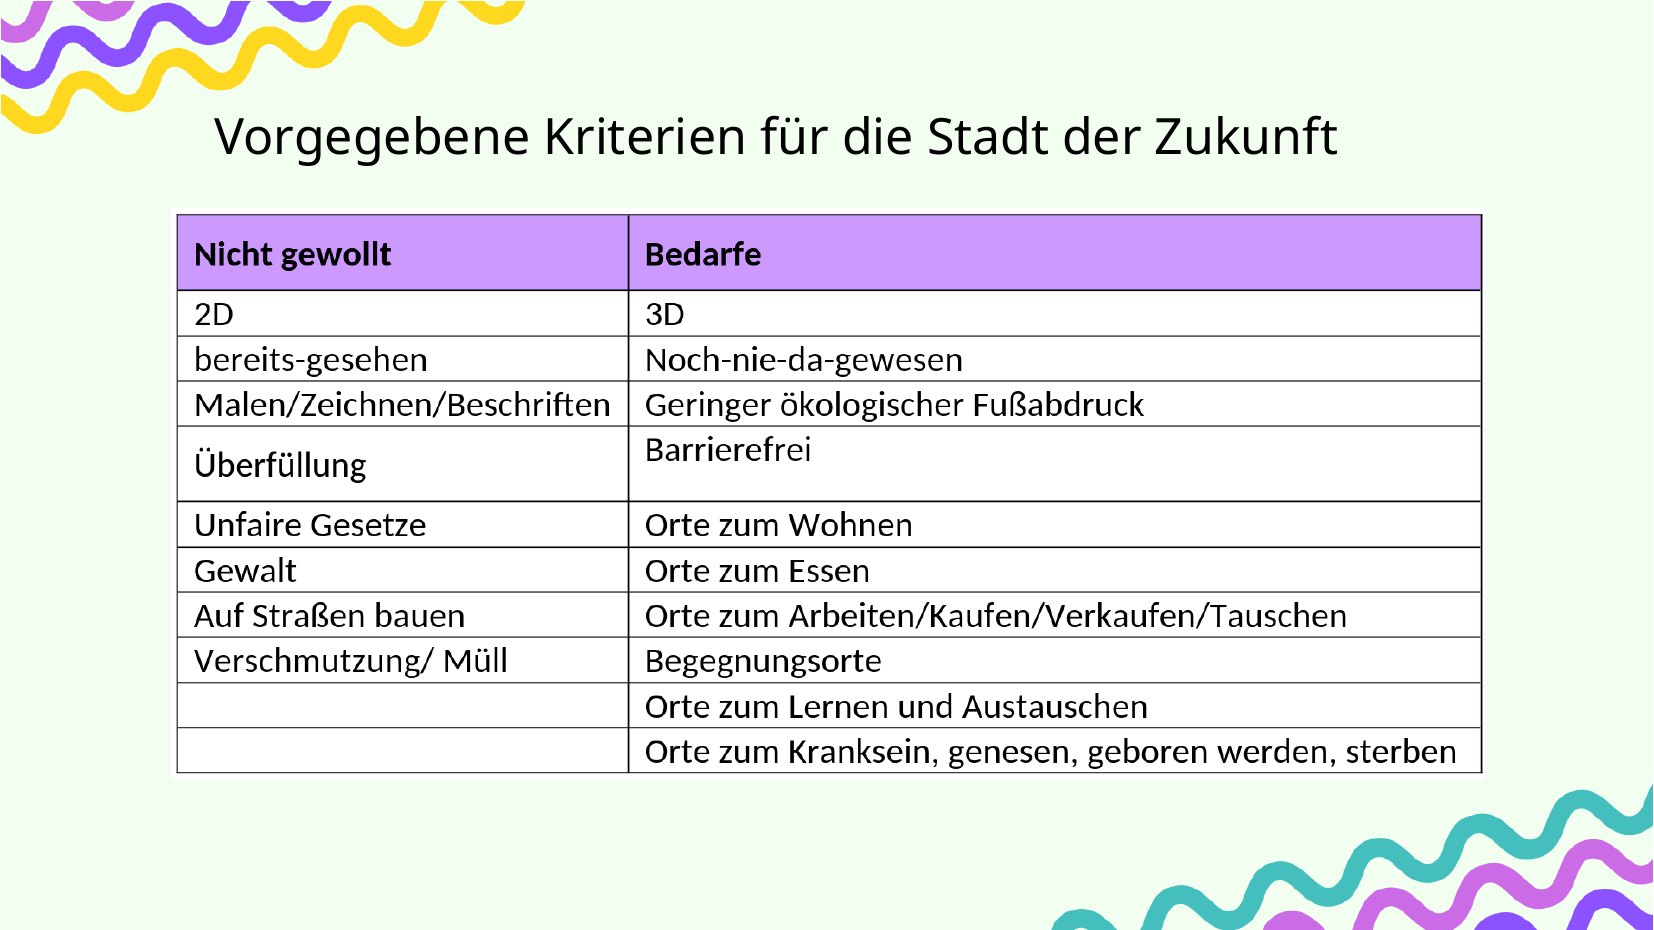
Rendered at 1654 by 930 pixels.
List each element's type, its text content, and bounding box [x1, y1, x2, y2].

picture [1, 1, 553, 199]
text_box Vorgegebene Kriterien für die Stadt der Zukunft [200, 93, 1482, 208]
picture [171, 208, 1653, 930]
